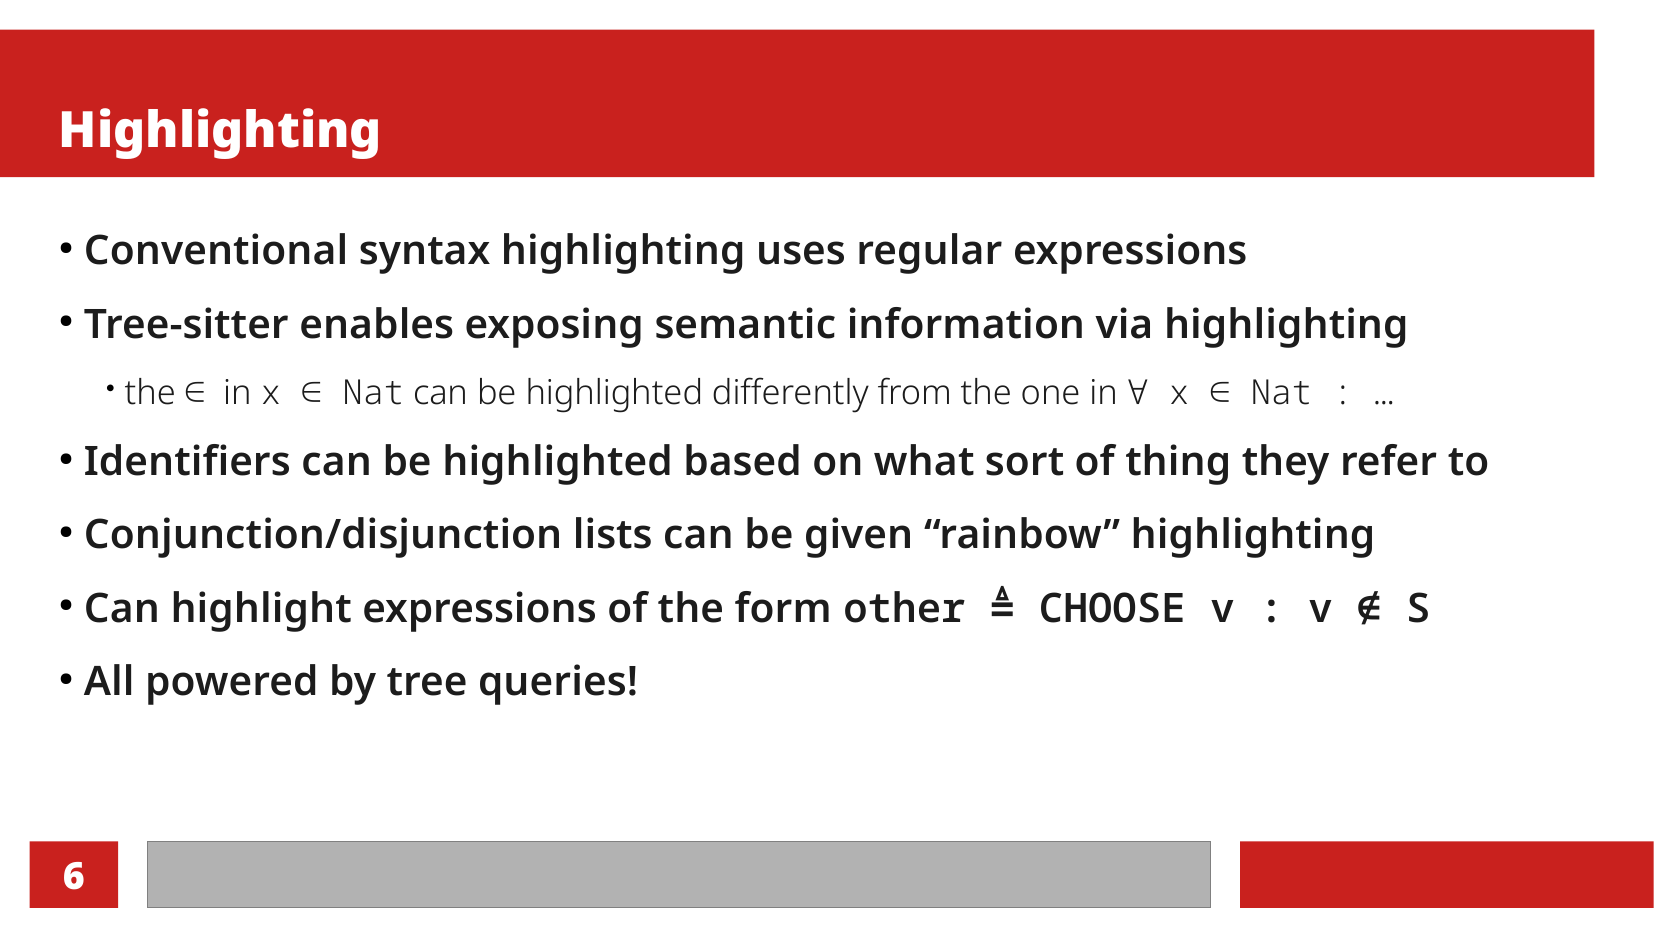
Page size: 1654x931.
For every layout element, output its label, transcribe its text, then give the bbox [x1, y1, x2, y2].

list Conventional syntax highlighting uses regular expressions Tree-sitter enables exposing semantic information via highlighting the ∈ in x ∈ Nat can be highlighted differently from the one in ∀ x ∈ Nat : … Identifiers can be highlighted based on what sort of thing they refer to Conjunction/disjunction lists can be given “rainbow” highlighting Can highlight expressions of the form other ≜ CHOOSE v : v ∉ S All powered by tree queries! [59, 221, 1565, 798]
title Highlighting [59, 44, 1595, 163]
